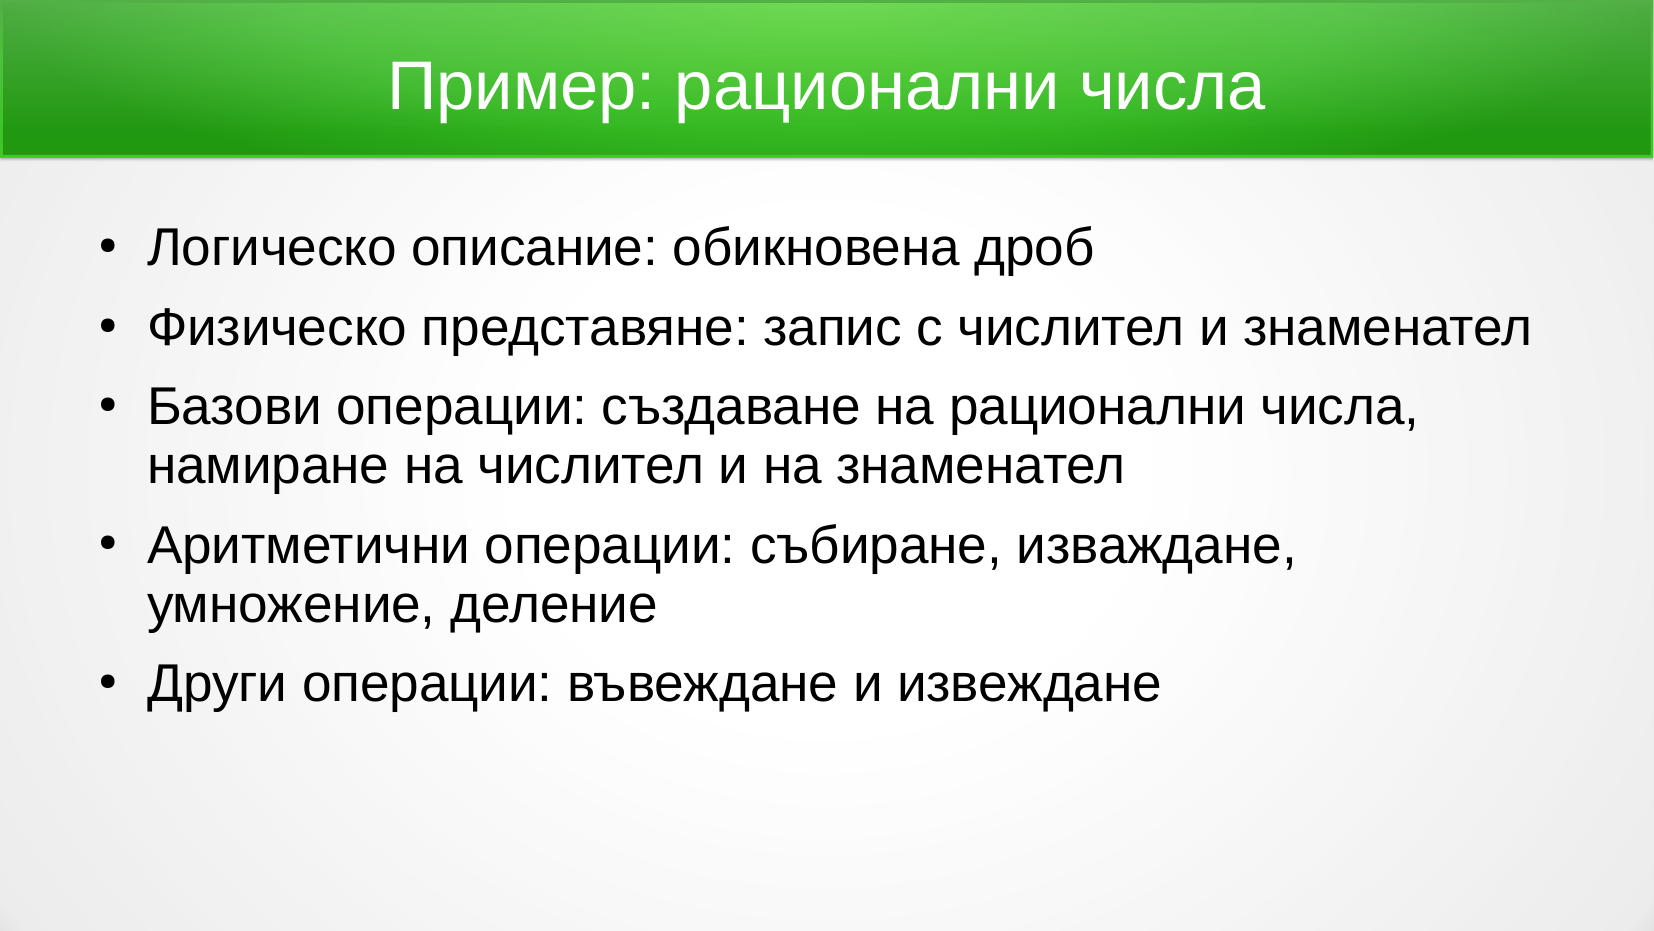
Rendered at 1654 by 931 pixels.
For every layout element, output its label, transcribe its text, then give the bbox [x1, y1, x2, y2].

title Пример: рационални числа [82, 37, 1571, 135]
list Логическо описание: обикновена дроб Физическо представяне: запис с числител и знаменател Базови операции: създаване на рационални числа, намиране на числител и на знаменател Аритметични операции: събиране, изваждане, умножение, деление Други операции: въвеждане и извеждане [82, 217, 1538, 758]
